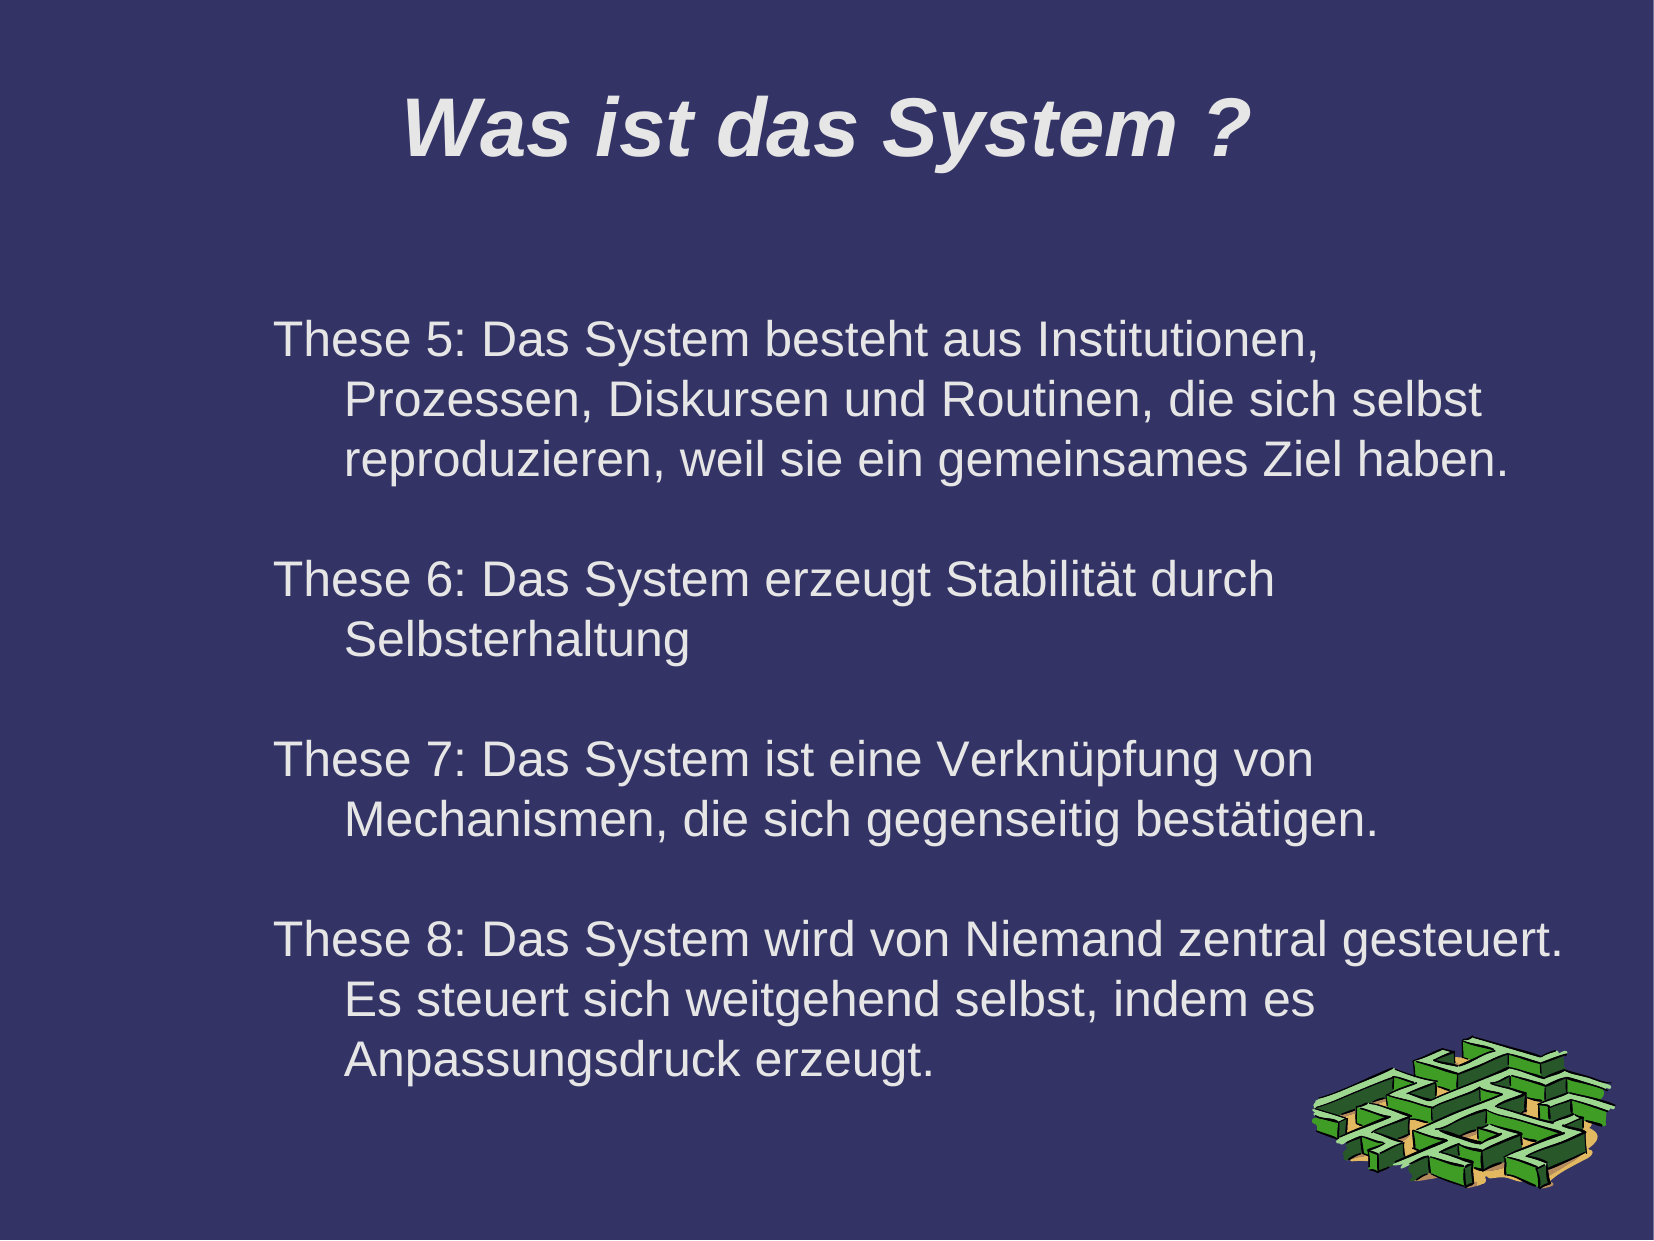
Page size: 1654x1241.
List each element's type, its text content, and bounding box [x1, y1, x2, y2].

title Was ist das System ? [121, 19, 1534, 227]
list These 5: Das System besteht aus Institutionen, Prozessen, Diskursen und Routinen, die sich selbst reproduzieren, weil sie ein gemeinsames Ziel haben. These 6: Das System erzeugt Stabilität durch Selbsterhaltung These 7: Das System ist eine Verknüpfung von Mechanismen, die sich gegenseitig bestätigen. These 8: Das System wird von Niemand zentral gesteuert. Es steuert sich weitgehend selbst, indem es Anpassungsdruck erzeugt. [178, 246, 1570, 1070]
